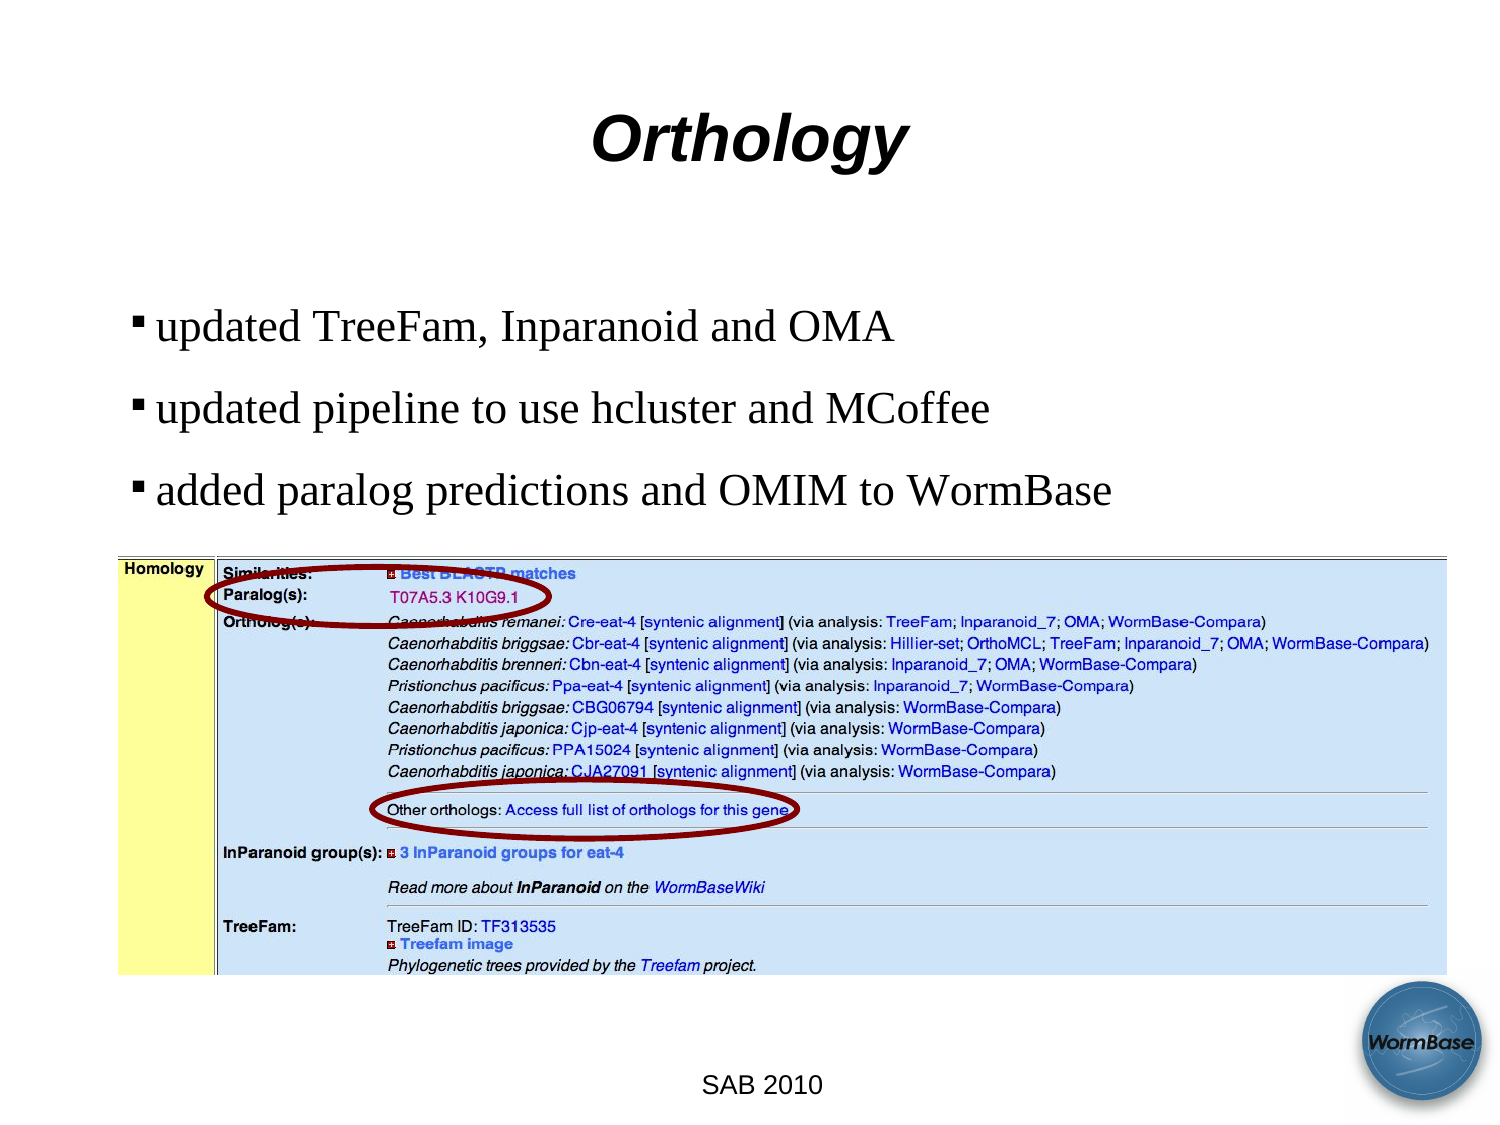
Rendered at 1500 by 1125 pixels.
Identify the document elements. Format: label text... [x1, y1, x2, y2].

text_box updated TreeFam, Inparanoid and OMA updated pipeline to use hcluster and MCoffee added paralog predictions and OMIM to WormBase [118, 260, 1125, 523]
title Orthology [75, 44, 1425, 233]
picture [118, 556, 1500, 1125]
